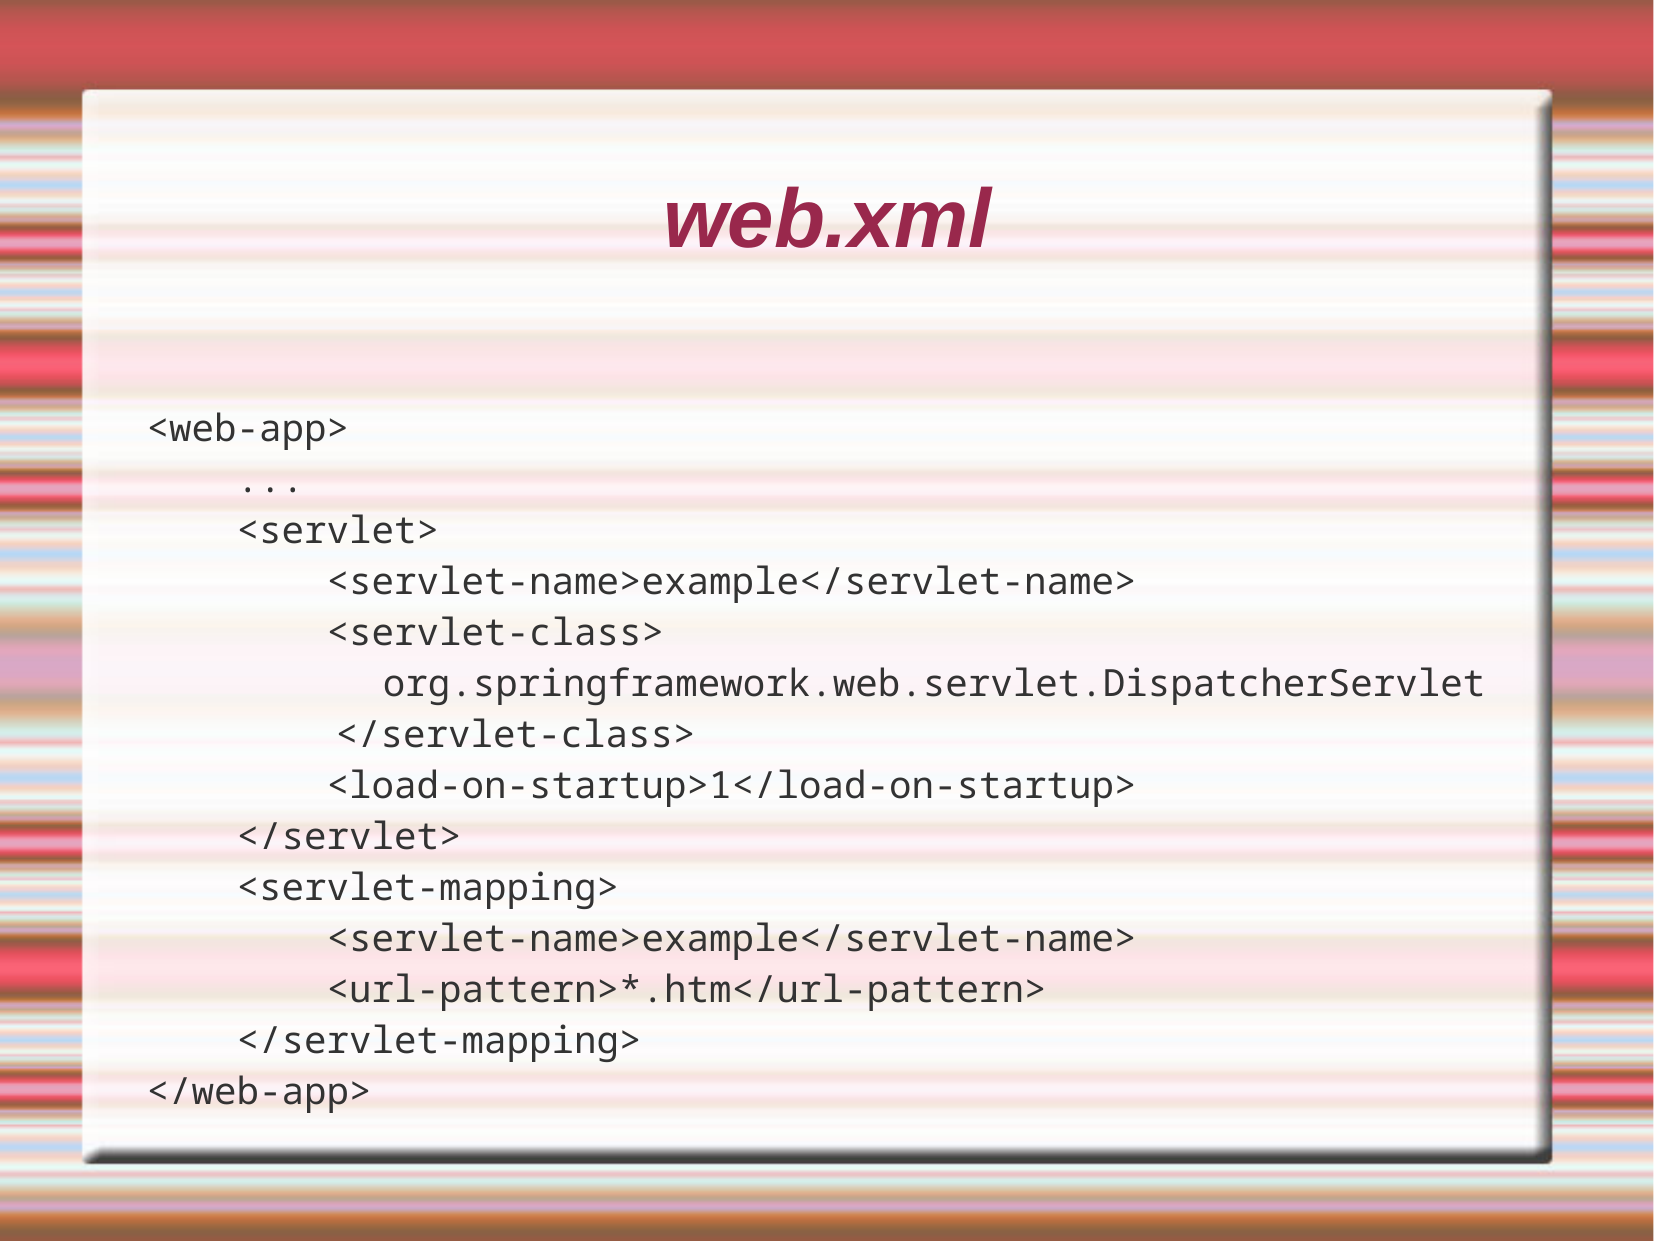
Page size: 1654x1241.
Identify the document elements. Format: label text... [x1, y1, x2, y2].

picture [0, 0, 1654, 1241]
list <web-app> ... <servlet> <servlet-name>example</servlet-name> <servlet-class> org.springframework.web.servlet.DispatcherServlet </servlet-class> <load-on-startup>1</load-on-startup> </servlet> <servlet-mapping> <servlet-name>example</servlet-name> <url-pattern>*.htm</url-pattern> </servlet-mapping> </web-app> [134, 350, 1516, 1133]
title web.xml [121, 114, 1534, 322]
